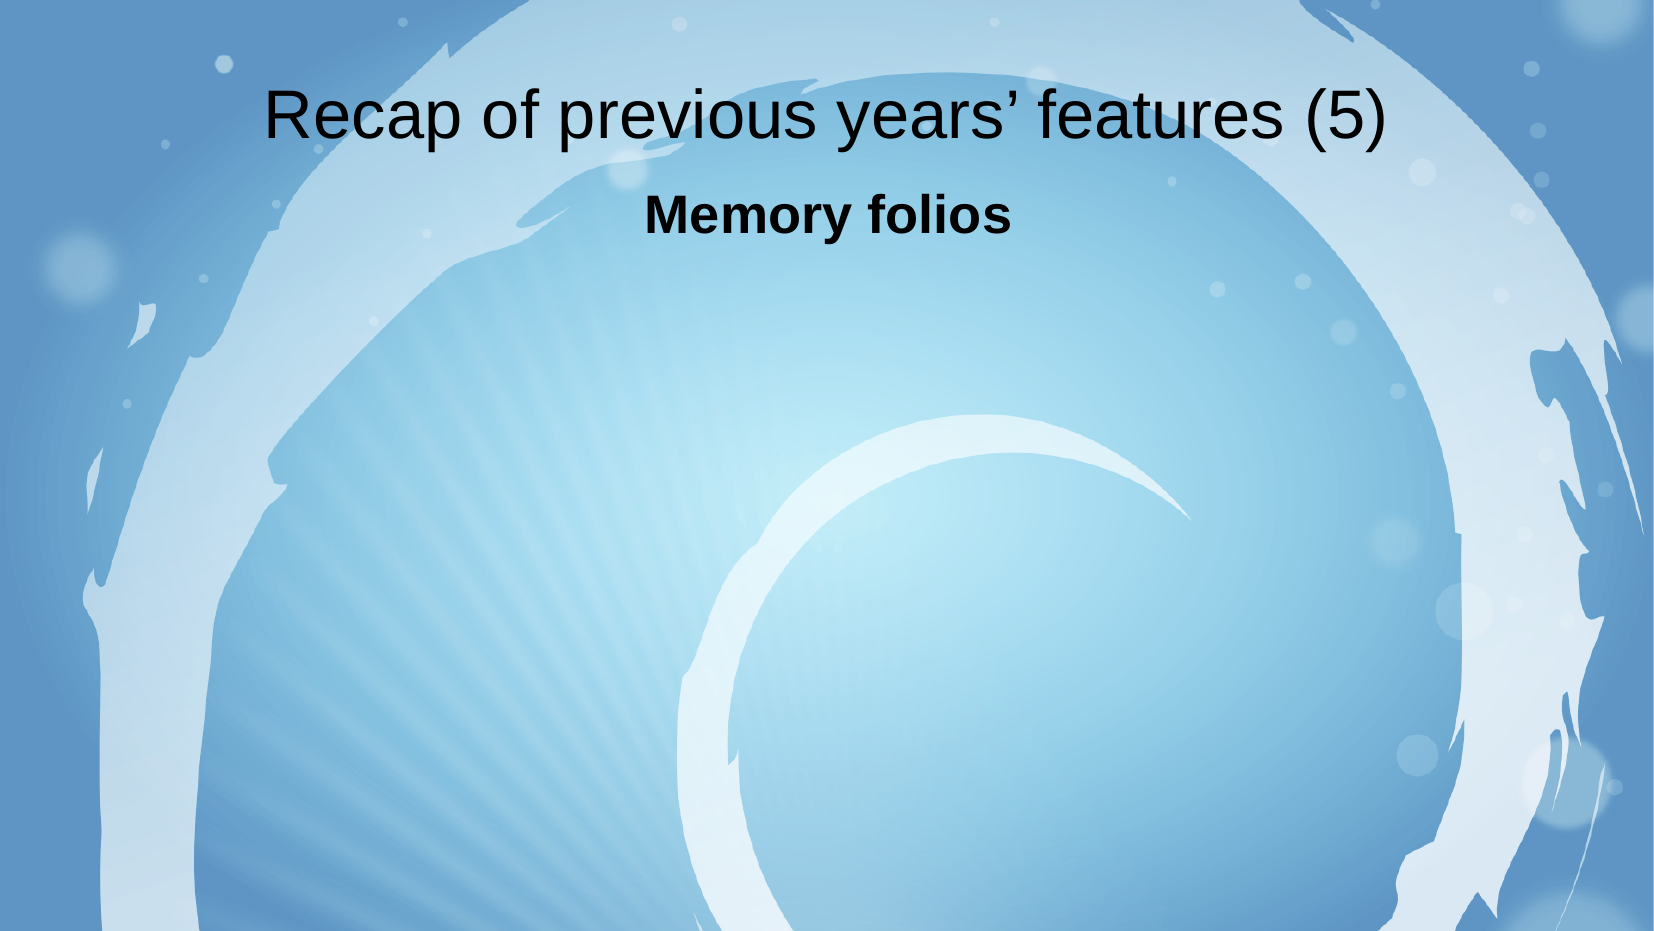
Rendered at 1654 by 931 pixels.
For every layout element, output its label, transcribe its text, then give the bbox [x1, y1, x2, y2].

picture [0, 0, 1654, 931]
title Recap of previous years’ features (5) [118, 37, 1536, 193]
text_box Memory folios [629, 177, 1028, 253]
